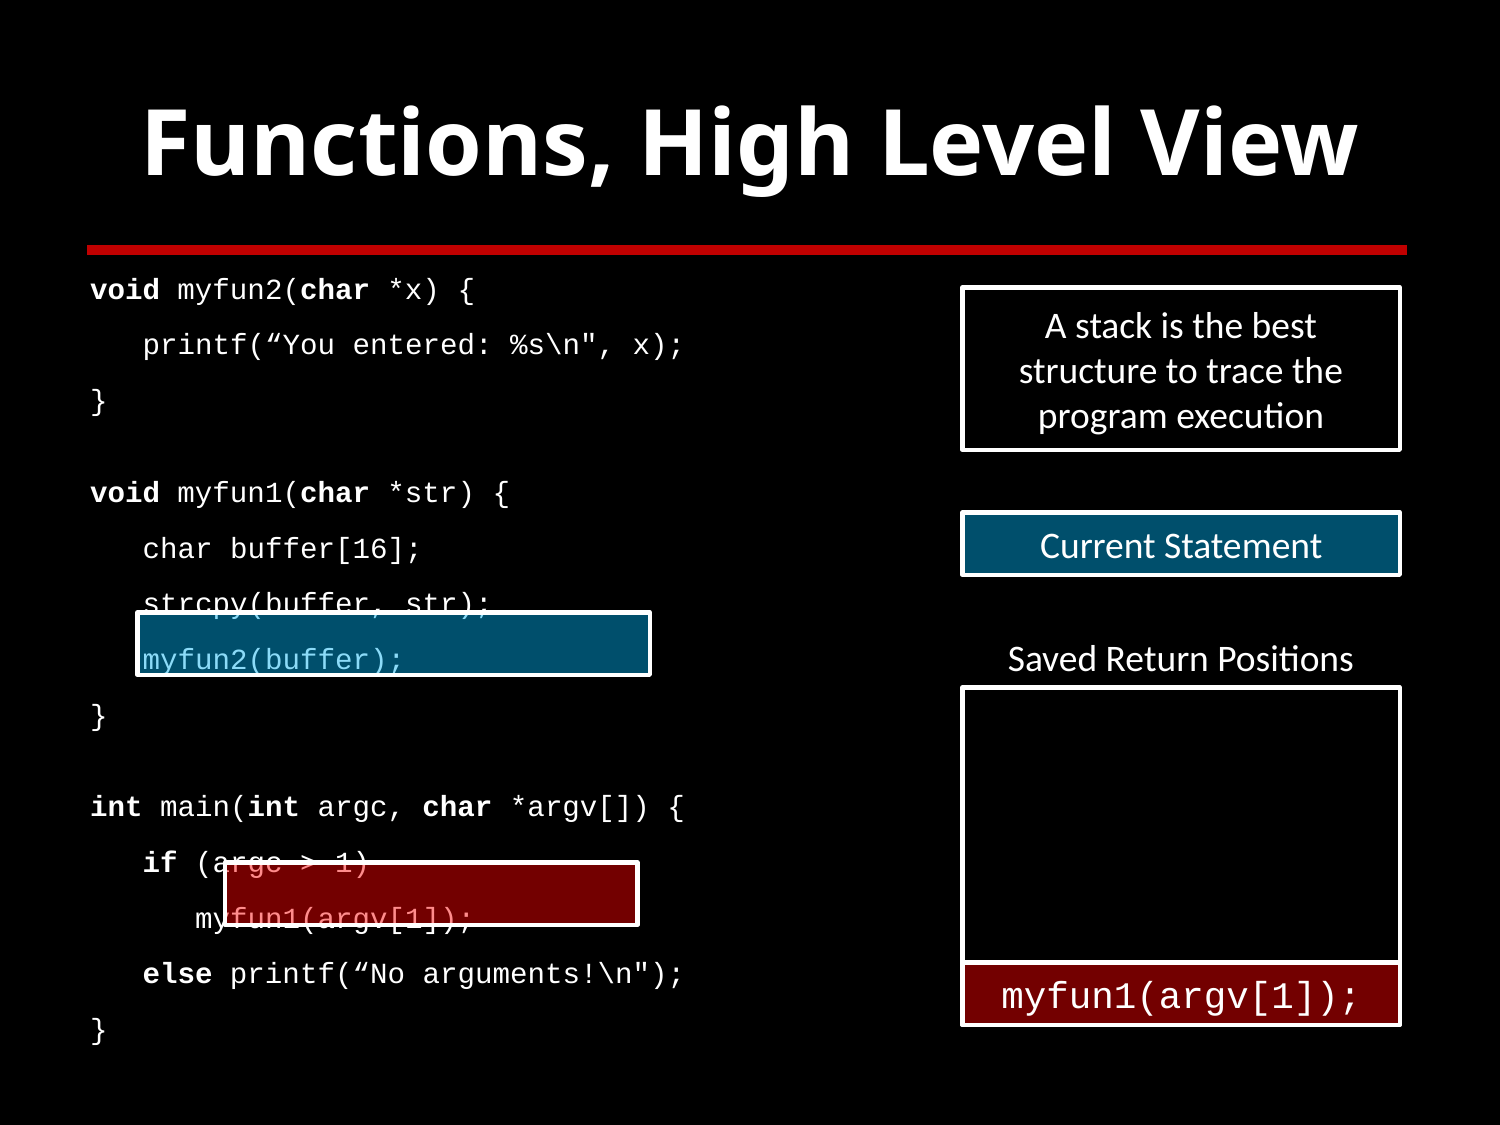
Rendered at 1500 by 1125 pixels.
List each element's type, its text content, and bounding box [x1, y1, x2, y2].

text_box myfun1(argv[1]); [962, 962, 1400, 1025]
text_box [225, 862, 638, 925]
text_box [137, 612, 650, 675]
text_box Current Statement [962, 512, 1400, 575]
text_box [962, 688, 1400, 962]
list void myfun2(char *x) { printf(“You entered: %s\n", x); } void myfun1(char *str) { char buffer[16]; strcpy(buffer, str); myfun2(buffer); } int main(int argc, char *argv[]) { if (argc > 1) myfun1(argv[1]); else printf(“No arguments!\n"); } [75, 262, 1425, 1063]
text_box Saved Return Positions [962, 624, 1400, 688]
title Functions, High Level View [75, 45, 1425, 233]
text_box A stack is the best structure to trace the program execution [962, 287, 1400, 450]
